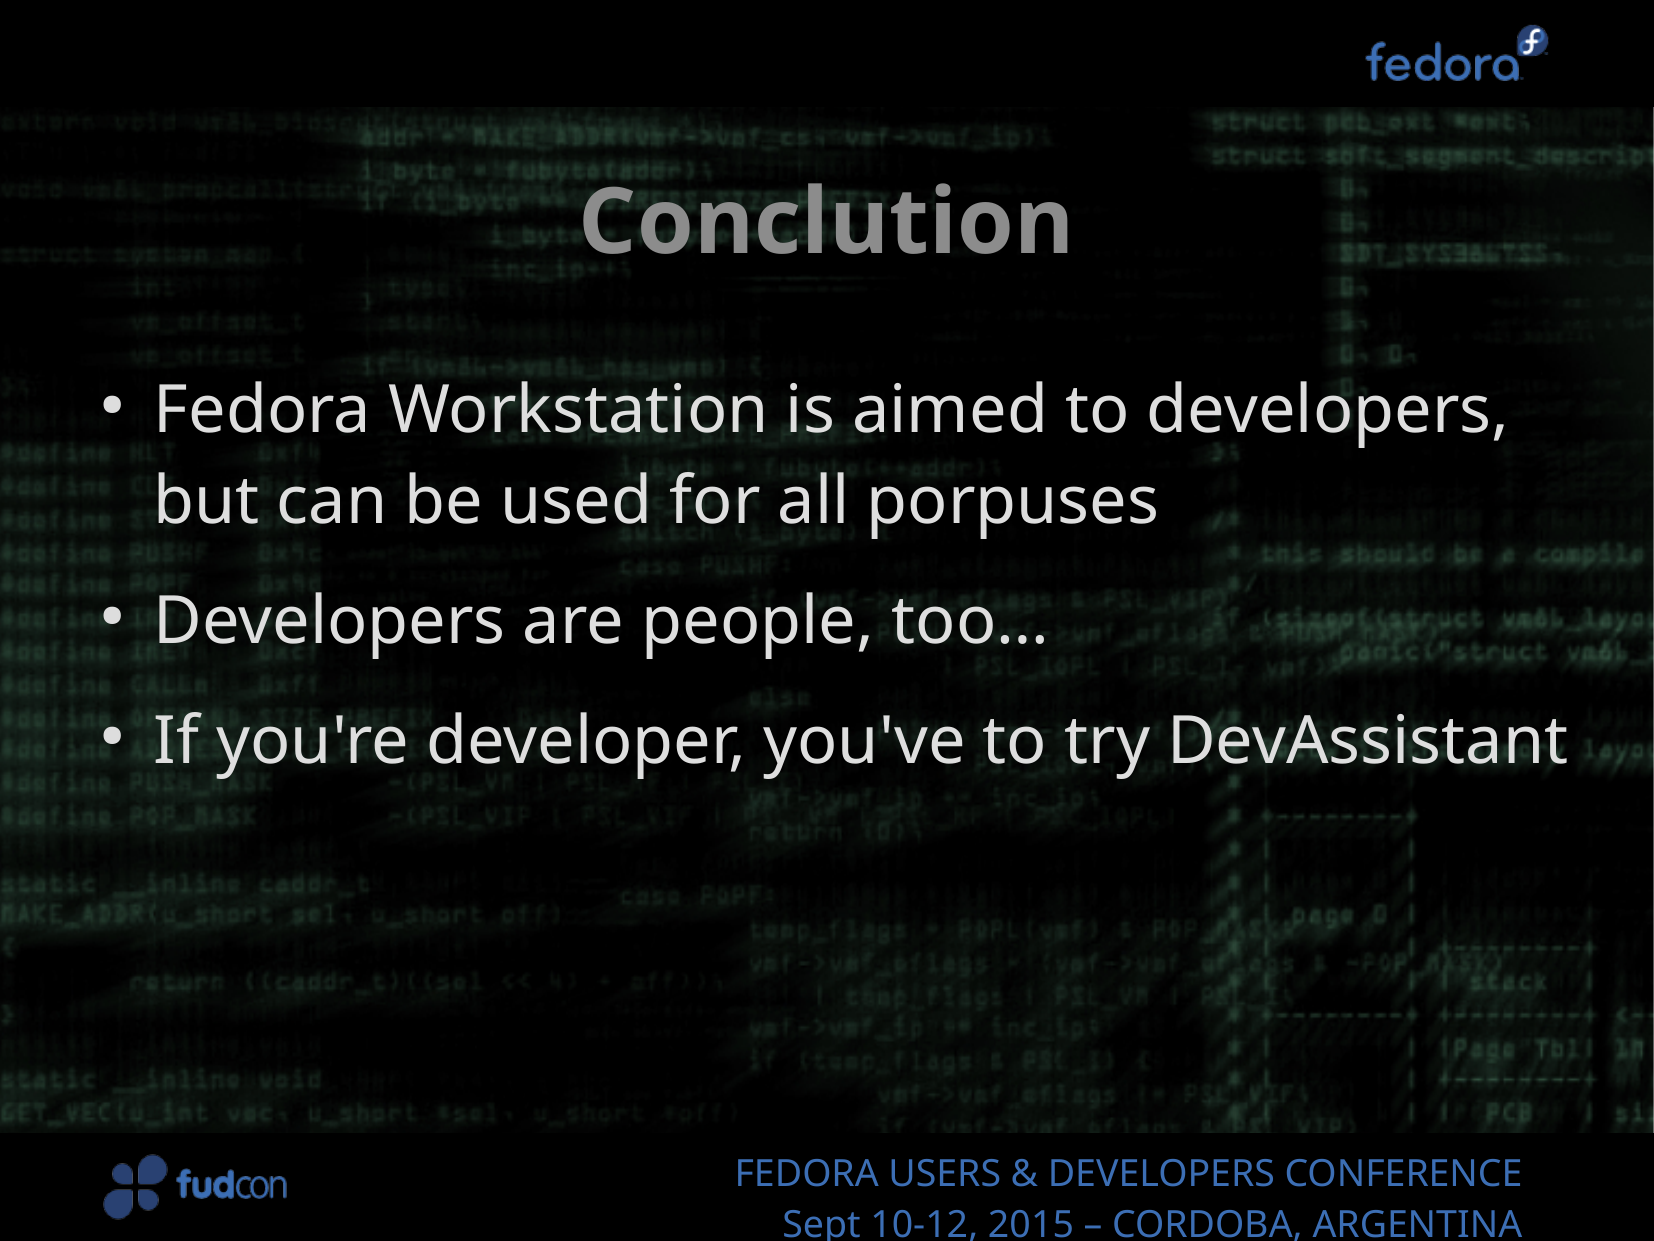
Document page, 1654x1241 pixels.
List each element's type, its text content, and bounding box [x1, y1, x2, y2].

title Conclution [82, 114, 1571, 322]
picture [0, 0, 1654, 1241]
list Fedora Workstation is aimed to developers, but can be used for all porpuses Developers are people, too… If you're developer, you've to try DevAssistant [82, 361, 1571, 1081]
